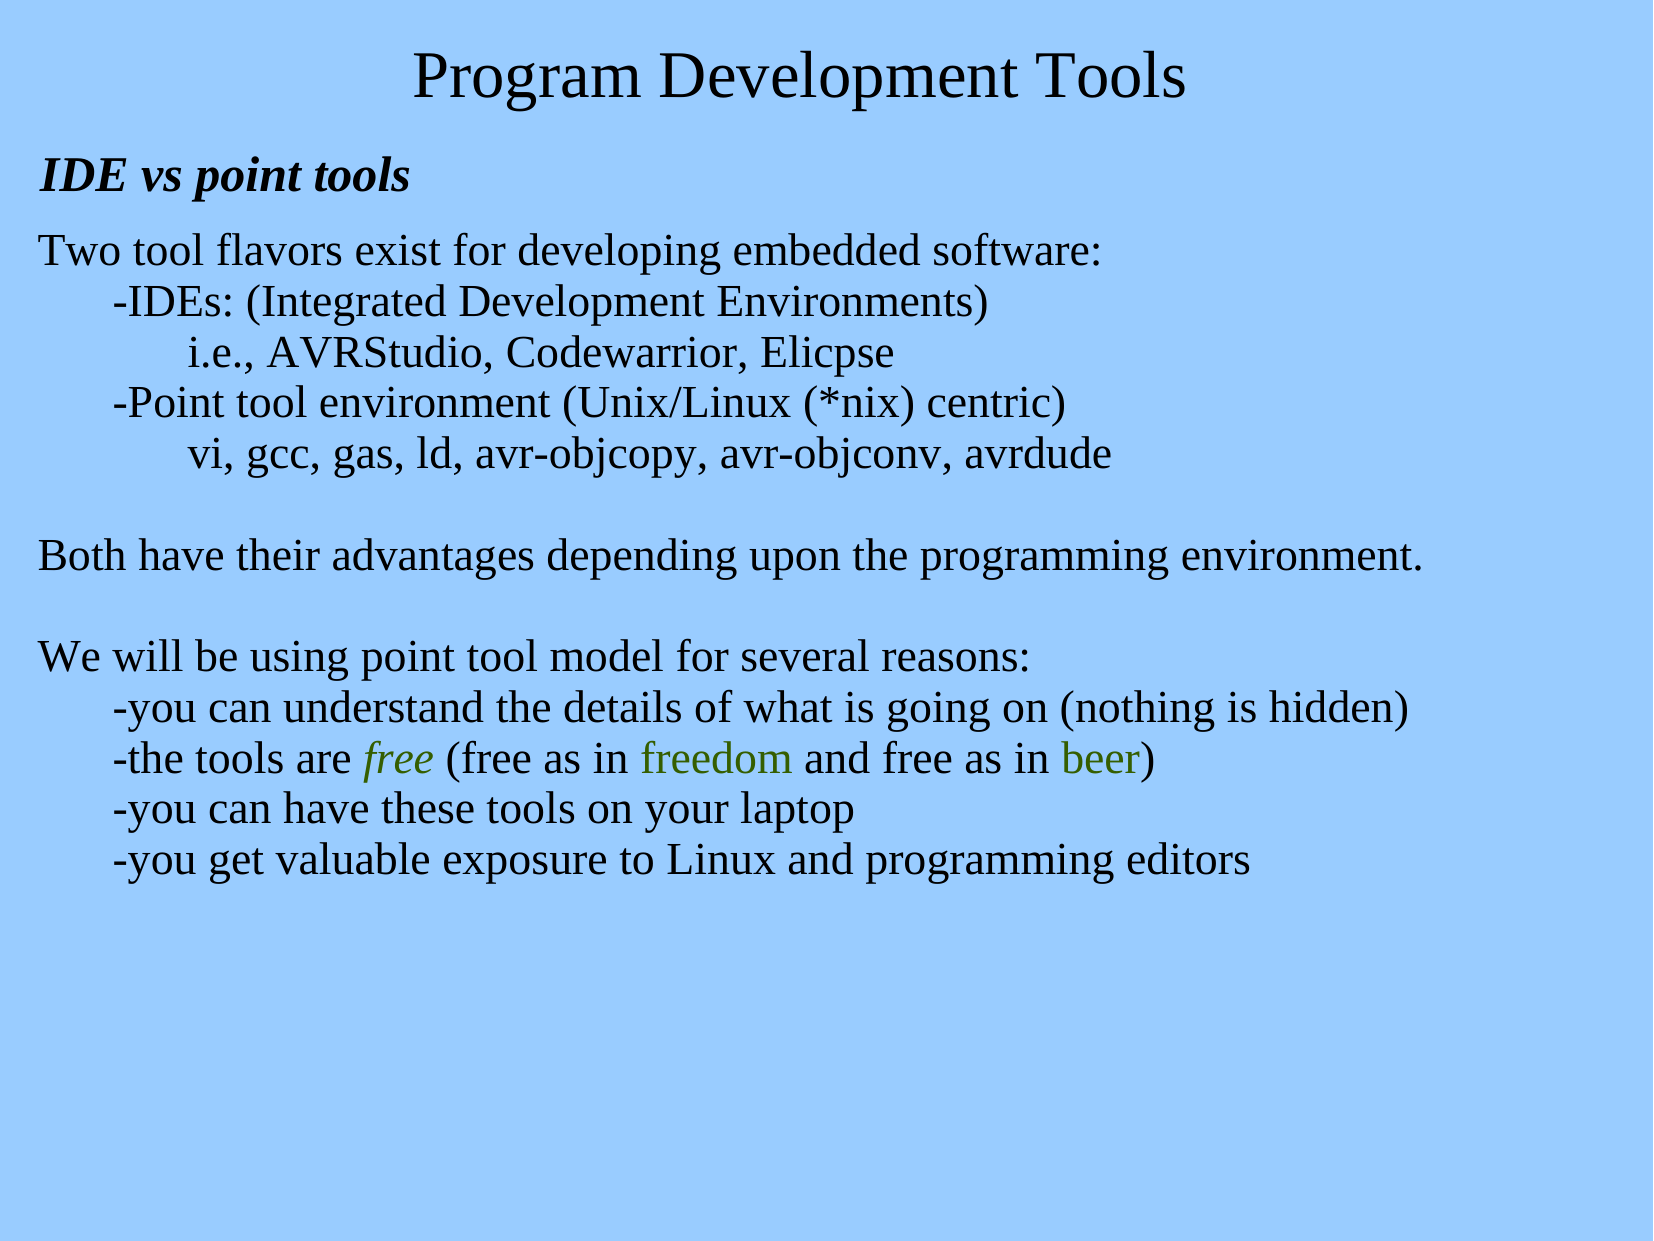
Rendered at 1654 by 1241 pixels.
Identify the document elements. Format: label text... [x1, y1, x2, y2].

text_box Two tool flavors exist for developing embedded software: -IDEs: (Integrated Development Environments) i.e., AVRStudio, Codewarrior, Elicpse -Point tool environment (Unix/Linux (*nix) centric) vi, gcc, gas, ld, avr-objcopy, avr-objconv, avrdude Both have their advantages depending upon the programming environment. We will be using point tool model for several reasons: -you can understand the details of what is going on (nothing is hidden) -the tools are free (free as in freedom and free as in beer) -you can have these tools on your laptop -you get valuable exposure to Linux and programming editors [37, 225, 1575, 1190]
text_box IDE vs point tools [40, 147, 770, 203]
text_box Program Development Tools [412, 38, 1206, 113]
